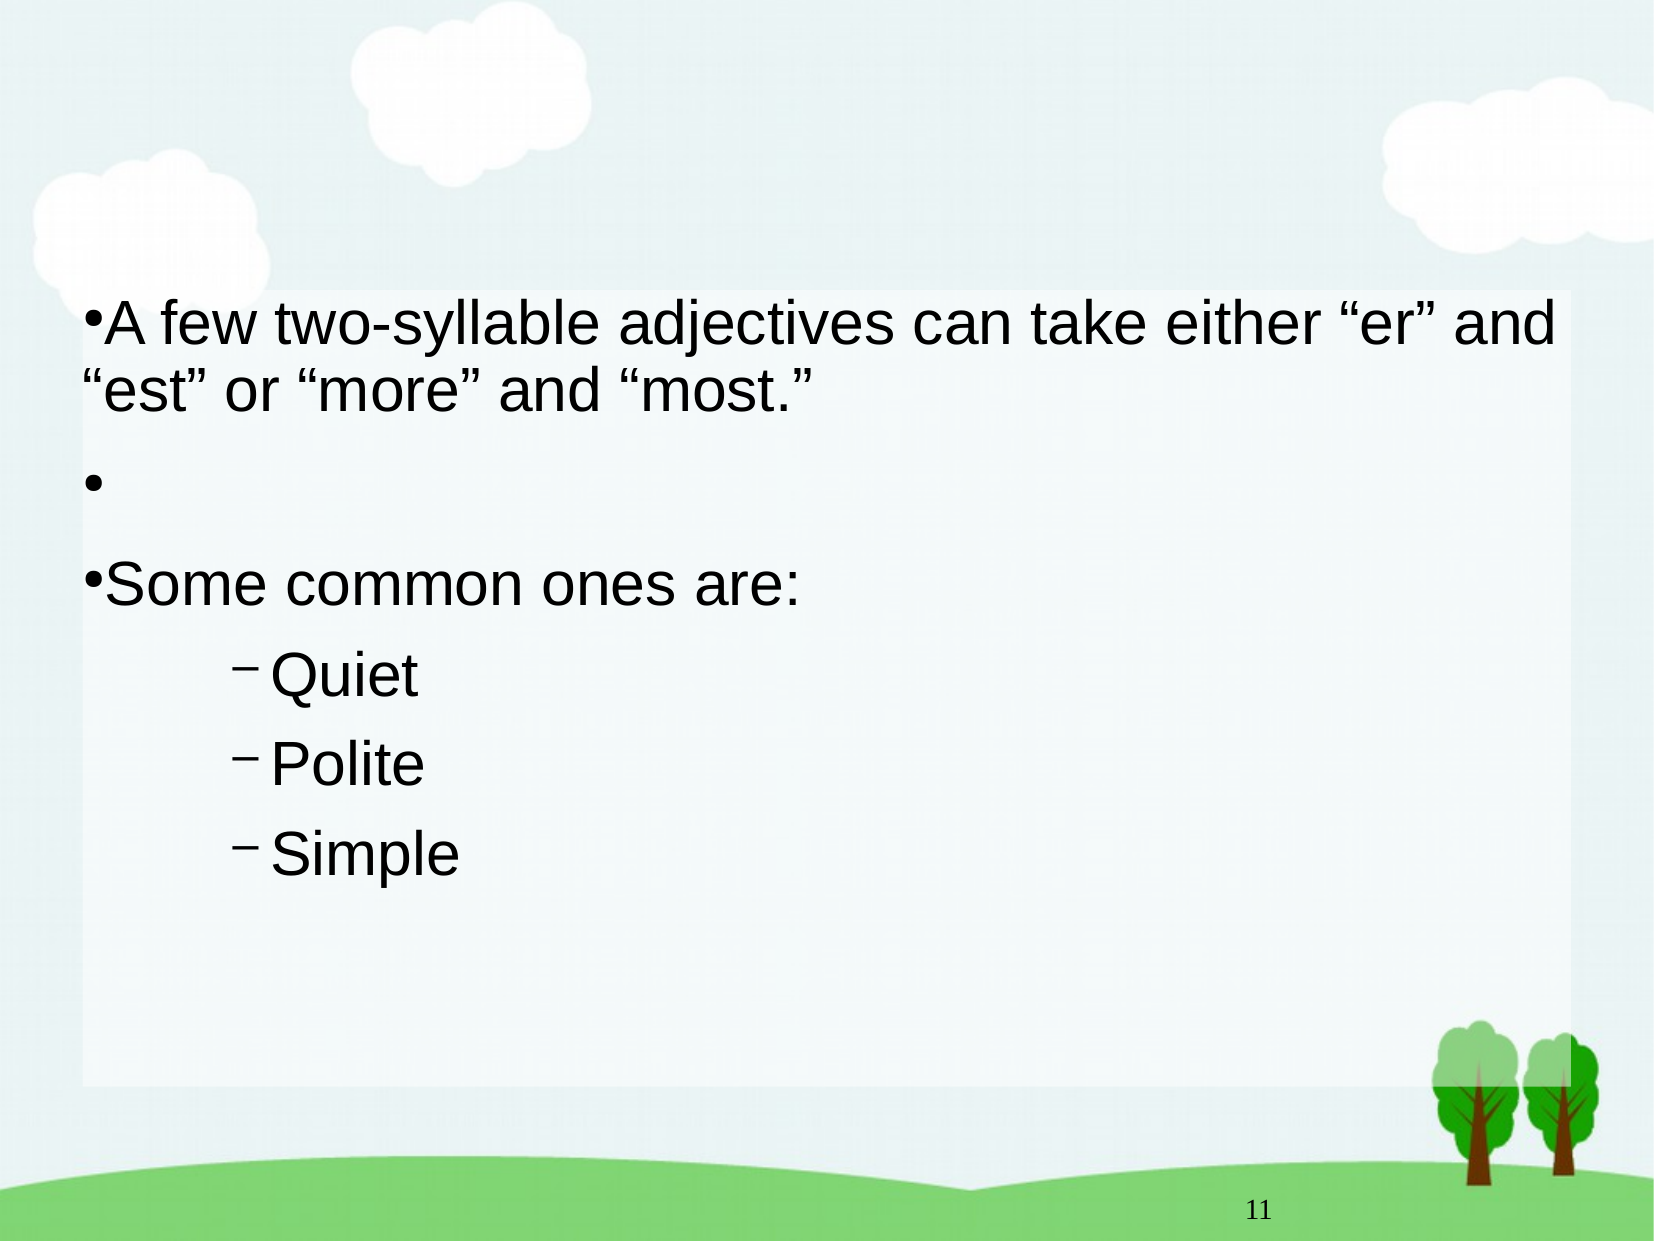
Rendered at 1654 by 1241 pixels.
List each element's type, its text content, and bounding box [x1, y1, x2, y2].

list A few two-syllable adjectives can take either “er” and “est” or “more” and “most.” Some common ones are: Quiet Polite Simple [82, 290, 1571, 1087]
text_box [1244, 1190, 1630, 1241]
